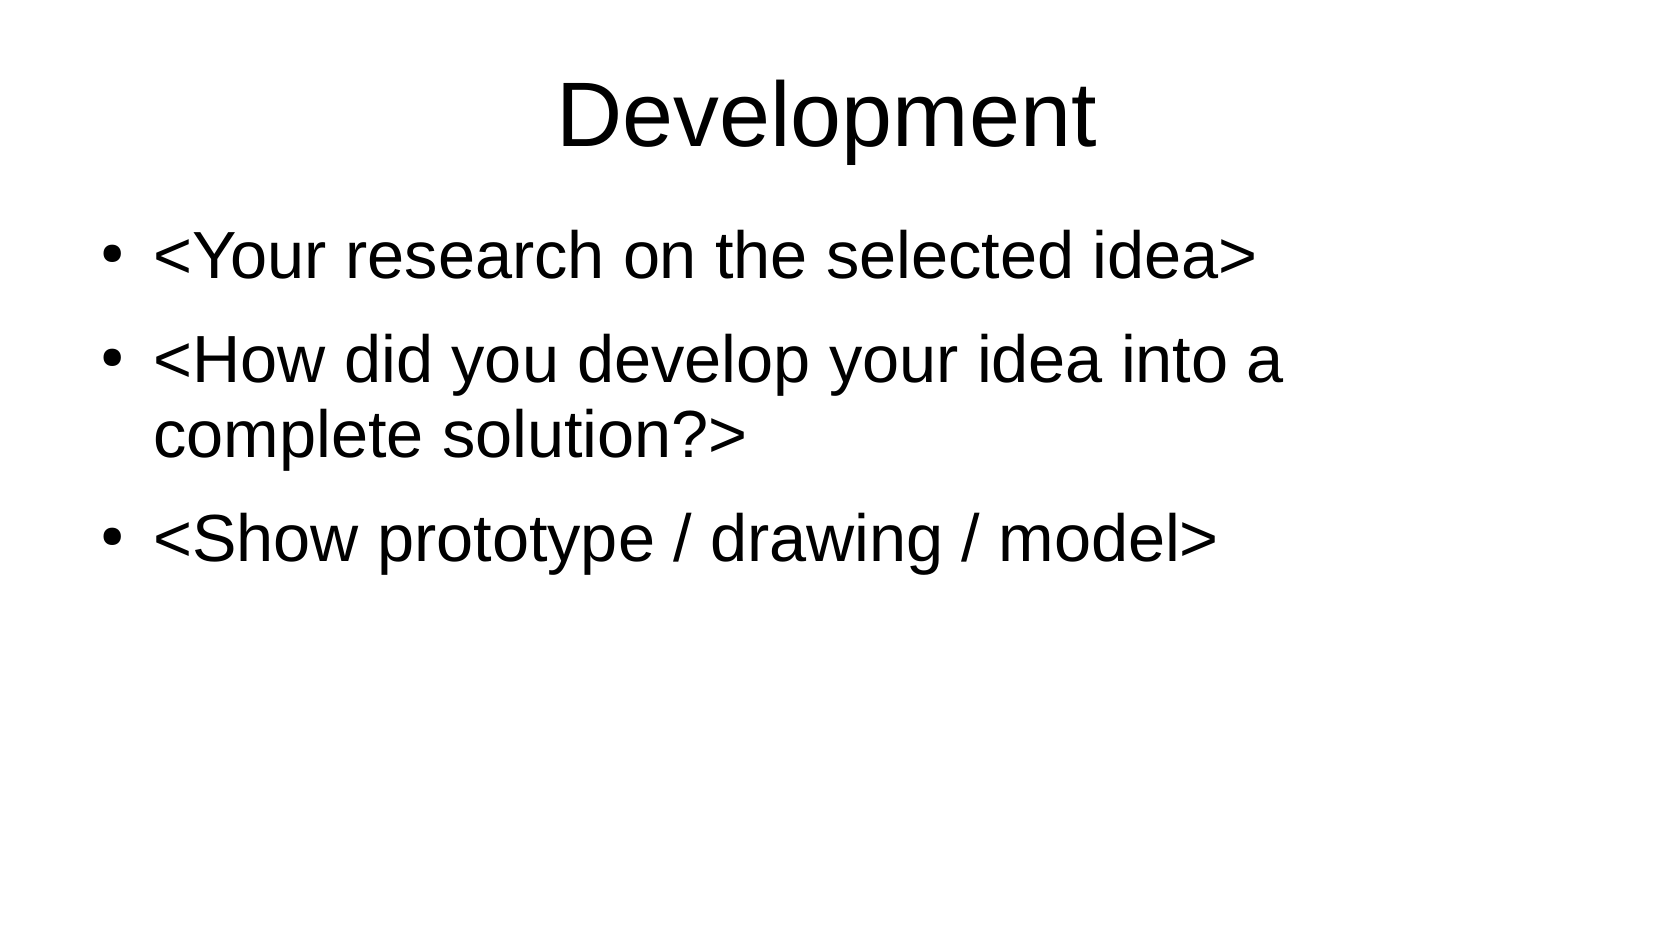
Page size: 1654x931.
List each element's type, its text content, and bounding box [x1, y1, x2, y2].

title Development [82, 37, 1571, 193]
list <Your research on the selected idea> <How did you develop your idea into a complete solution?> <Show prototype / drawing / model> [82, 217, 1571, 758]
